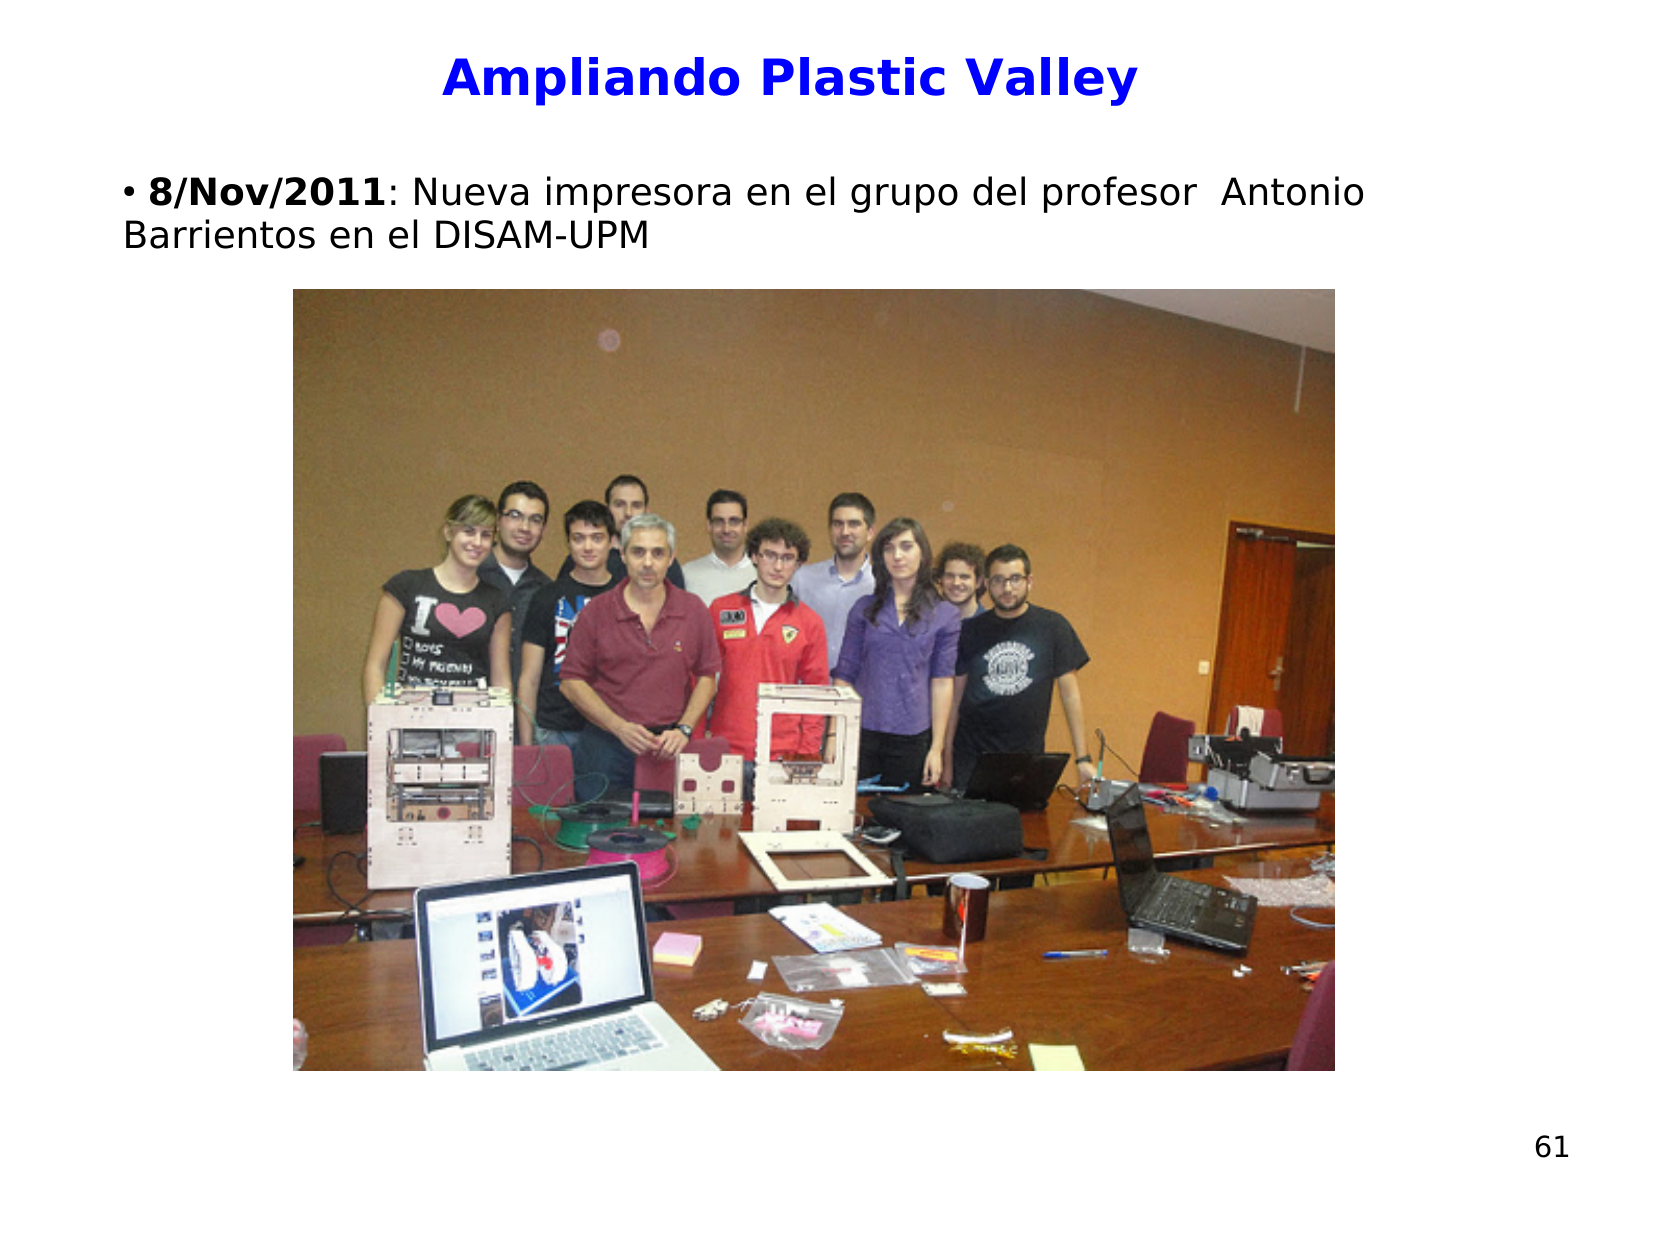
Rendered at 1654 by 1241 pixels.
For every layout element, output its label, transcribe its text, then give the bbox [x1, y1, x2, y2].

text_box 8/Nov/2011: Nueva impresora en el grupo del profesor Antonio Barrientos en el DISAM-UPM [108, 163, 1483, 294]
picture [293, 289, 1335, 1071]
text_box Ampliando Plastic Valley [427, 41, 1155, 115]
